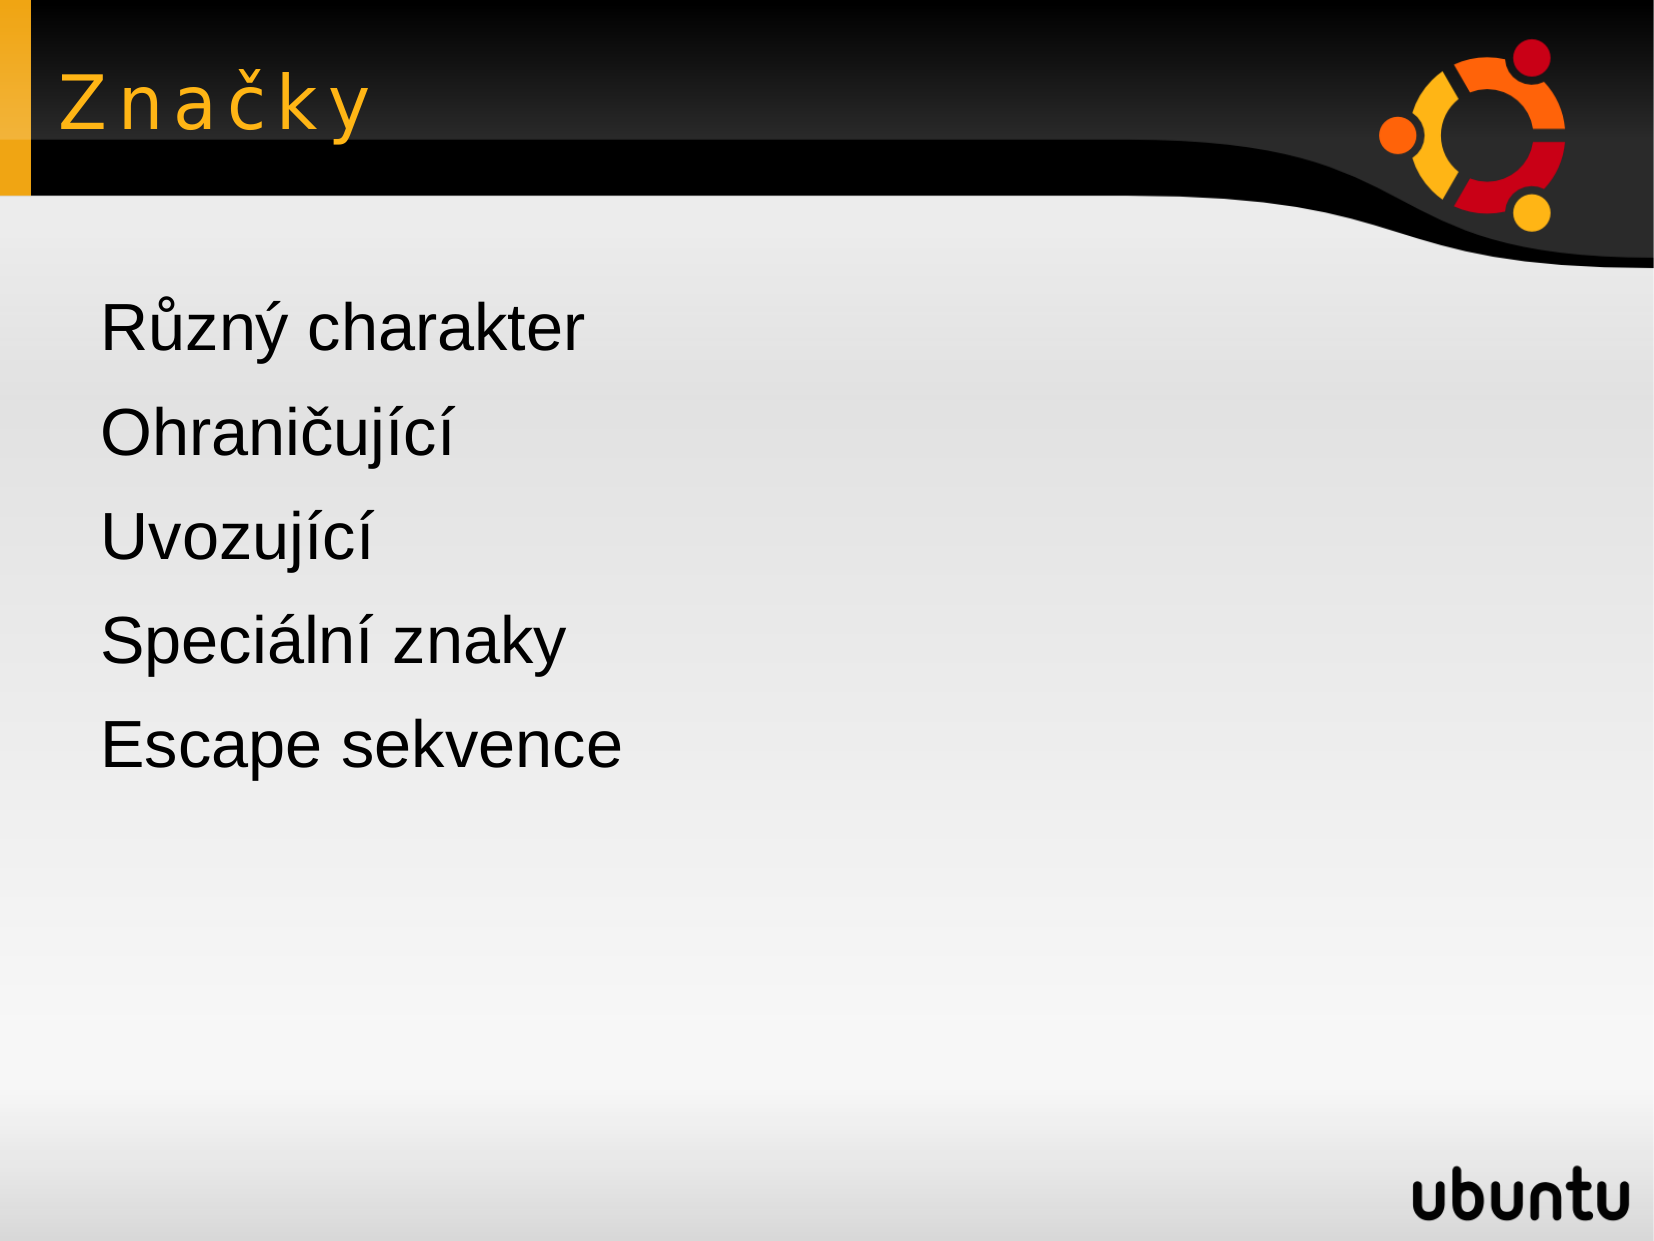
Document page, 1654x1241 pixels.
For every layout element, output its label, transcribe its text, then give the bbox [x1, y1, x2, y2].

list Různý charakter Ohraničující Uvozující Speciální znaky Escape sekvence [82, 290, 1571, 1109]
title Značky [59, 29, 1270, 178]
picture [0, 0, 1654, 1241]
